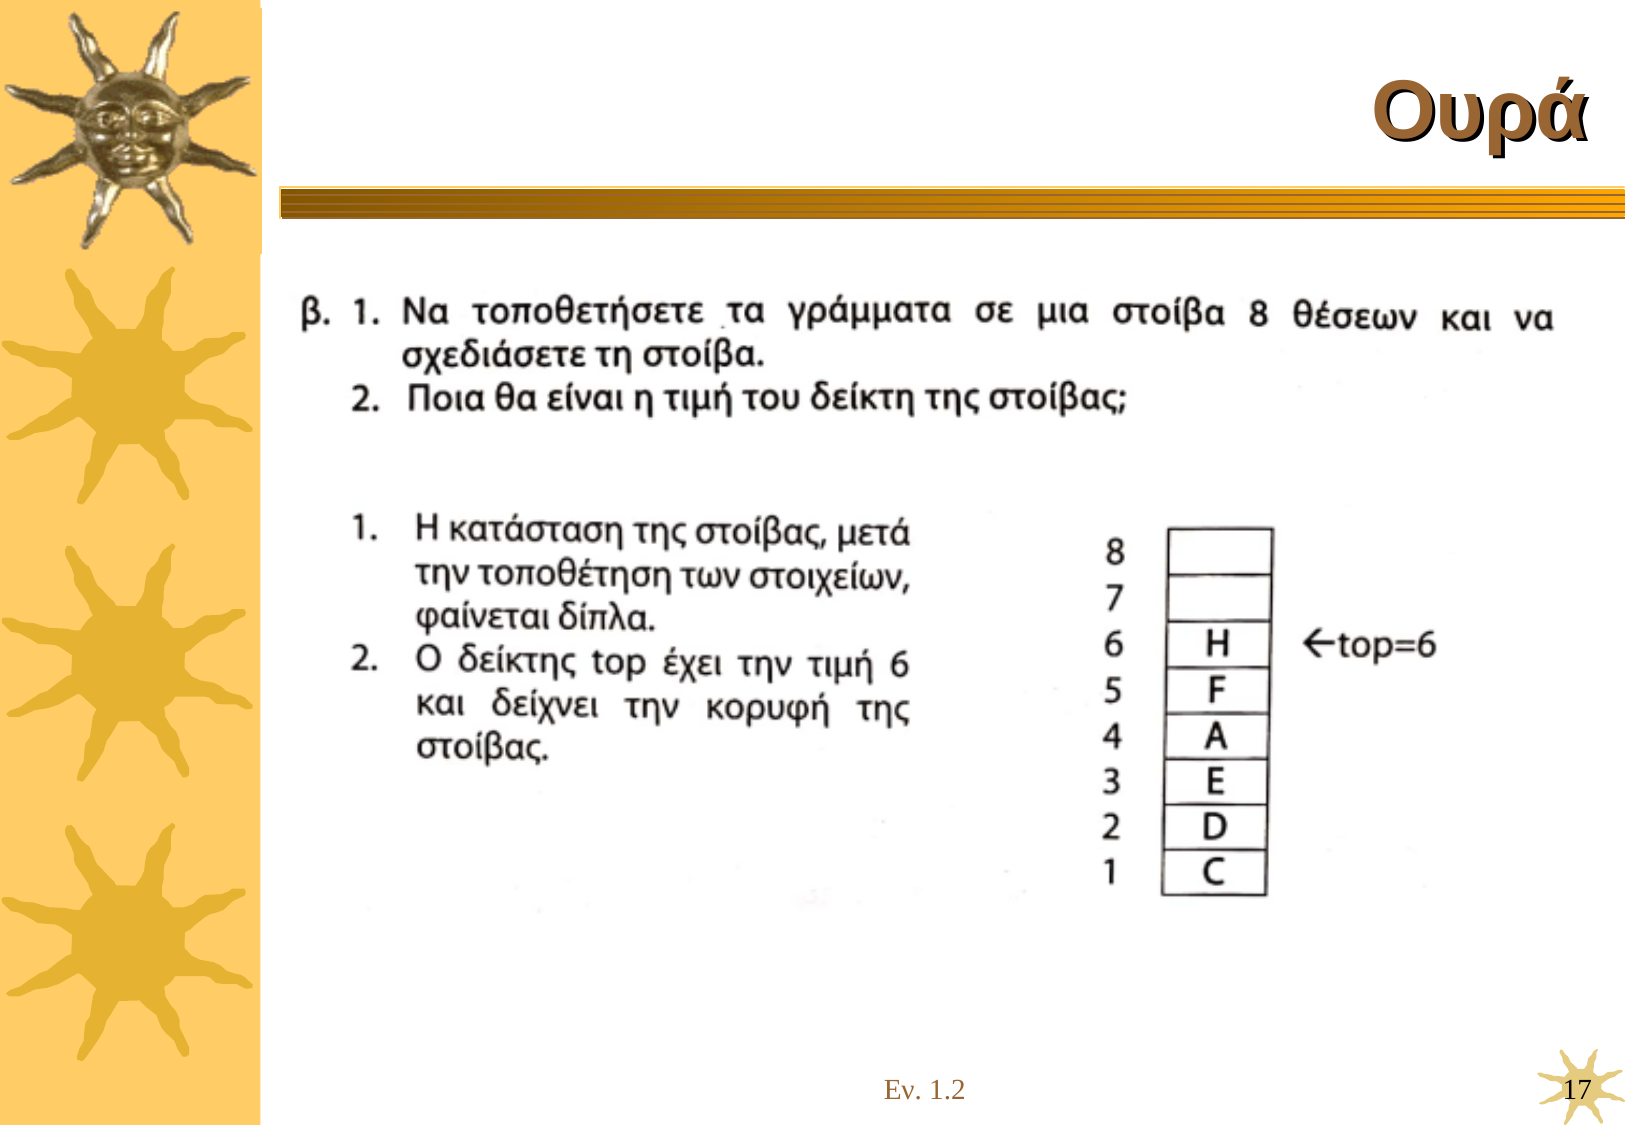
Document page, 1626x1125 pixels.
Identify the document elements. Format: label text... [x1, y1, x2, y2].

picture [330, 503, 1458, 916]
text_box Ουρά [0, 0, 1625, 163]
picture [288, 289, 1565, 420]
picture [1, 163, 262, 254]
